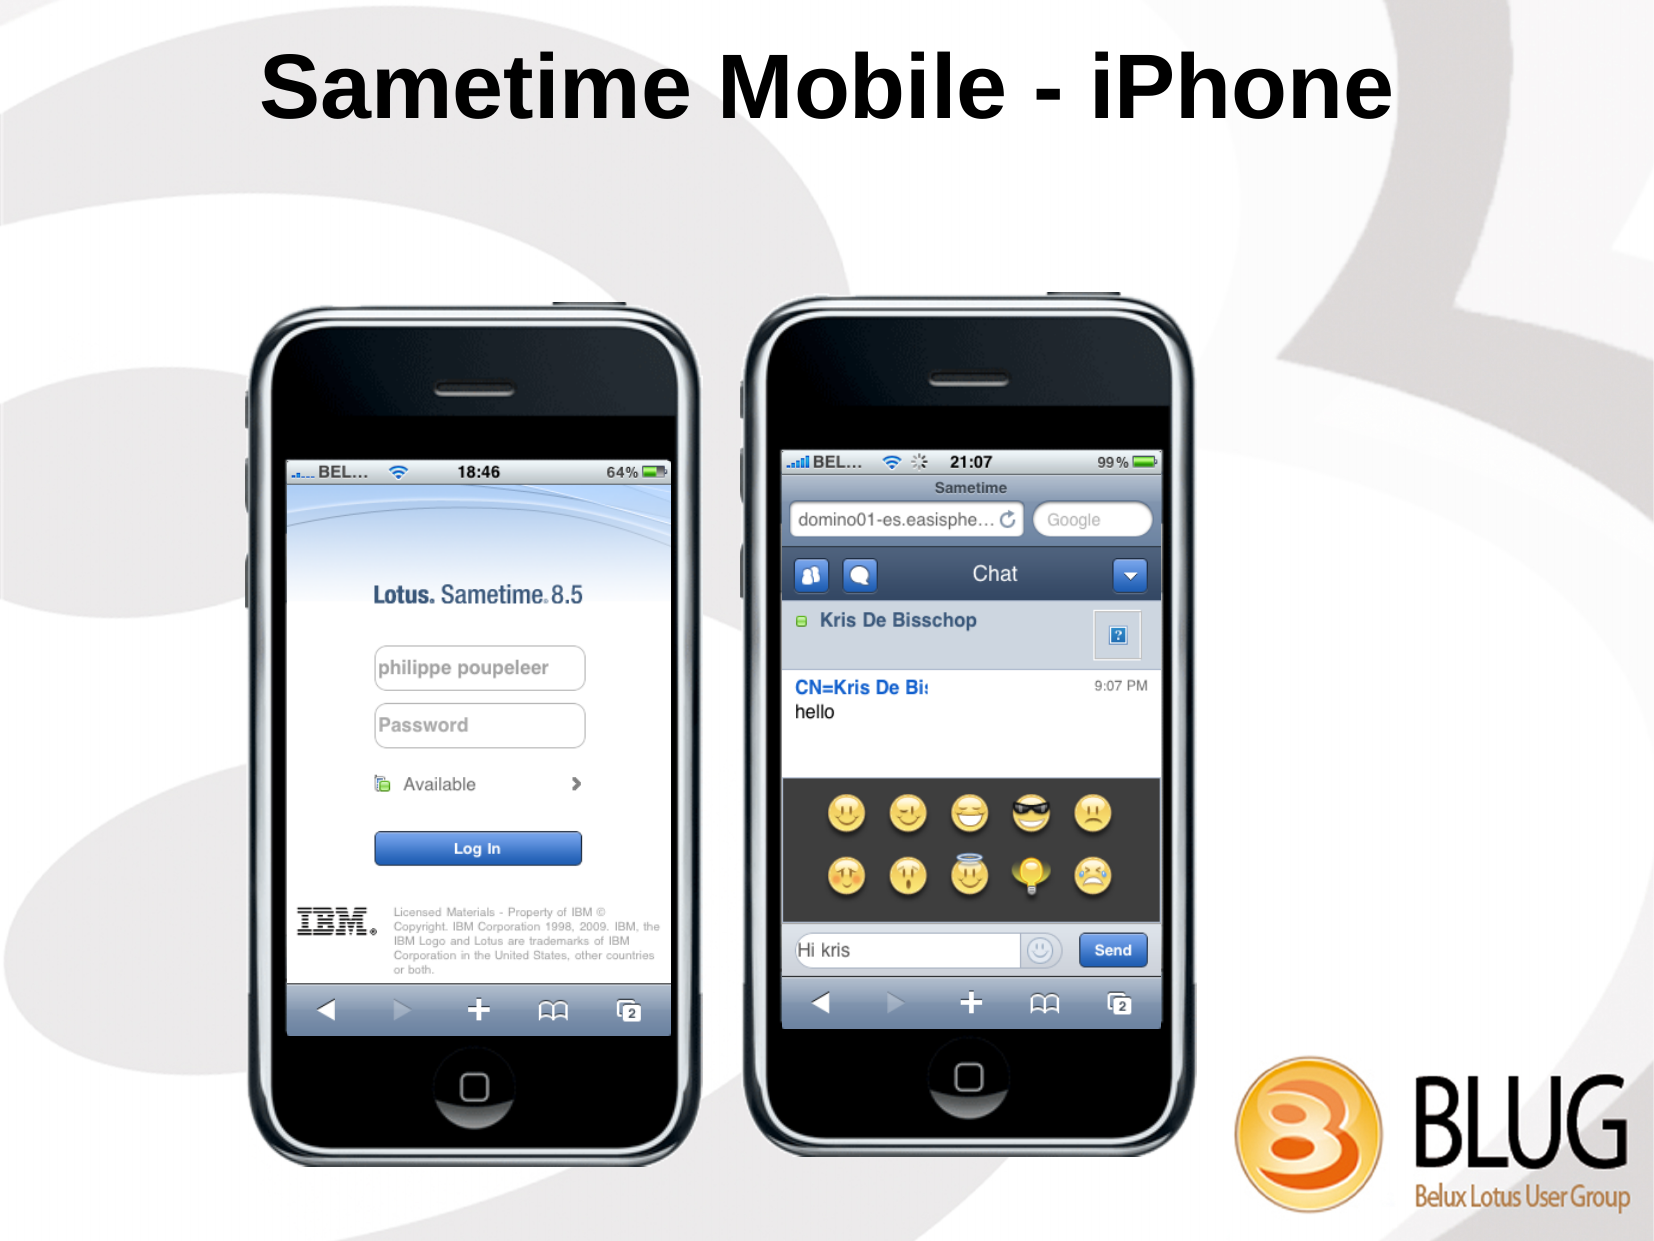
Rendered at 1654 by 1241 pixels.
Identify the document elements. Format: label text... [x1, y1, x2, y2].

title Sametime Mobile - iPhone [121, 0, 1534, 192]
picture [0, 0, 1654, 1241]
